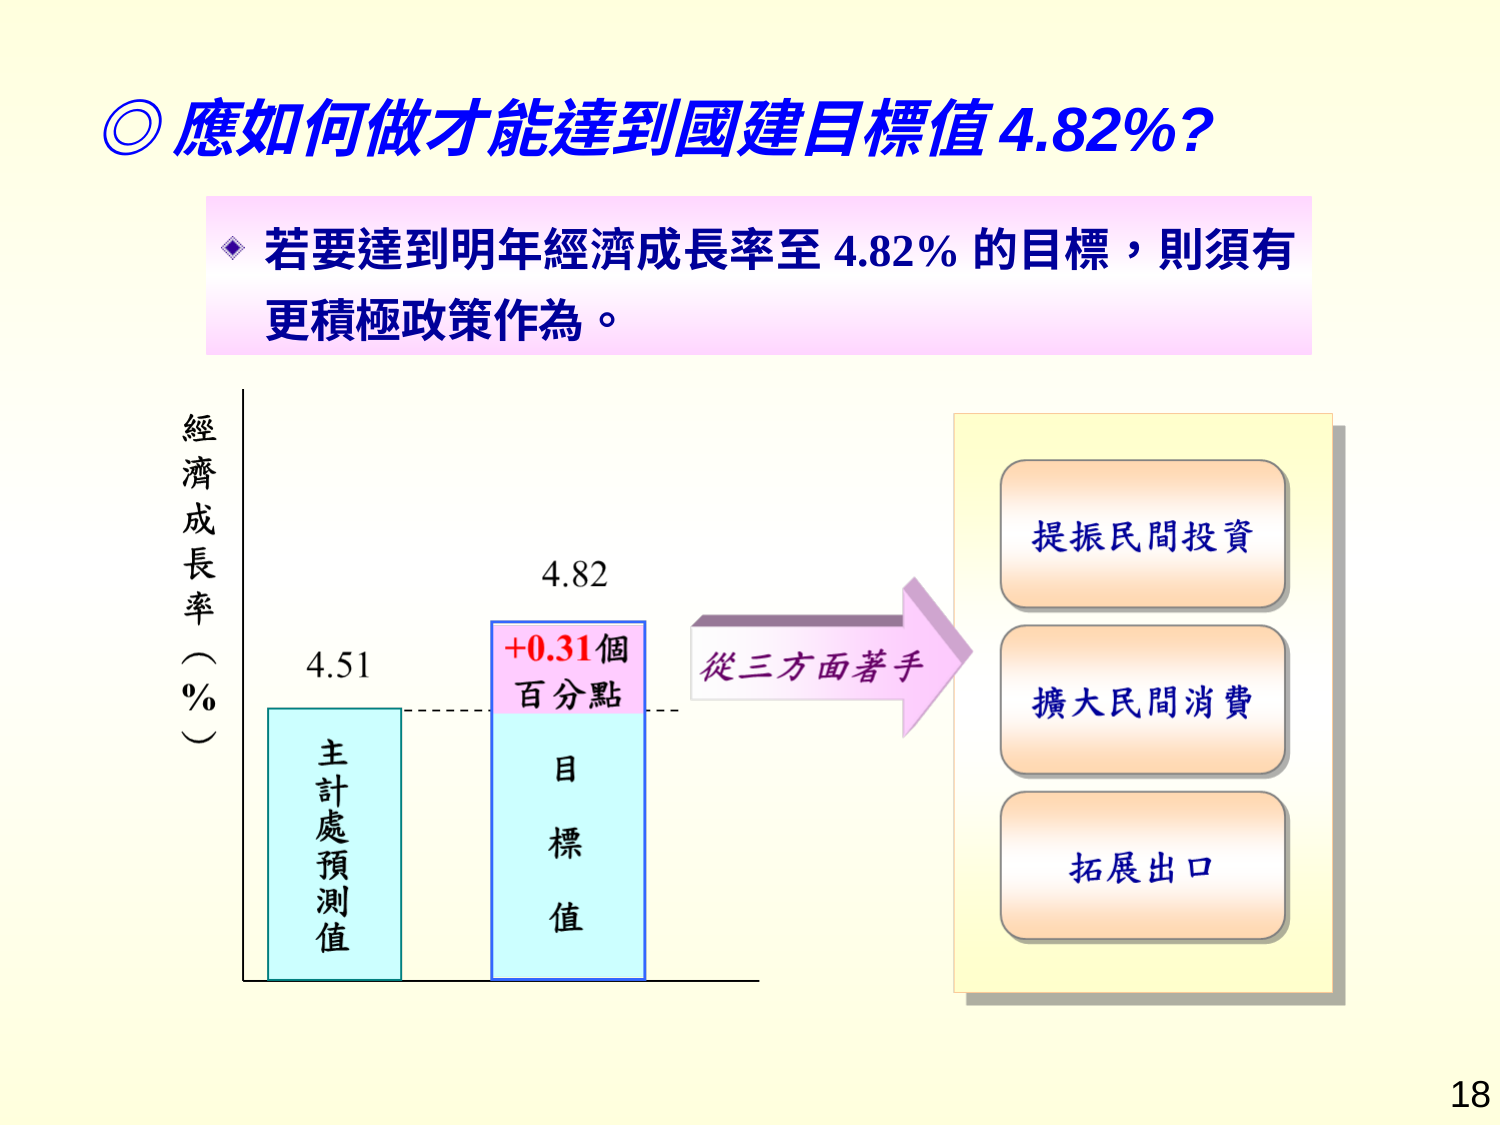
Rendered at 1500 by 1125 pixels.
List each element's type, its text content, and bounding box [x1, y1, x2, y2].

text_box 若要達到明年經濟成長率至4.82%的目標，則須有更積極政策作為。 [206, 196, 1312, 355]
text_box ◎應如何做才能達到國建目標值4.82%? [0, 69, 1314, 172]
picture [221, 236, 245, 260]
picture [156, 389, 1346, 1006]
